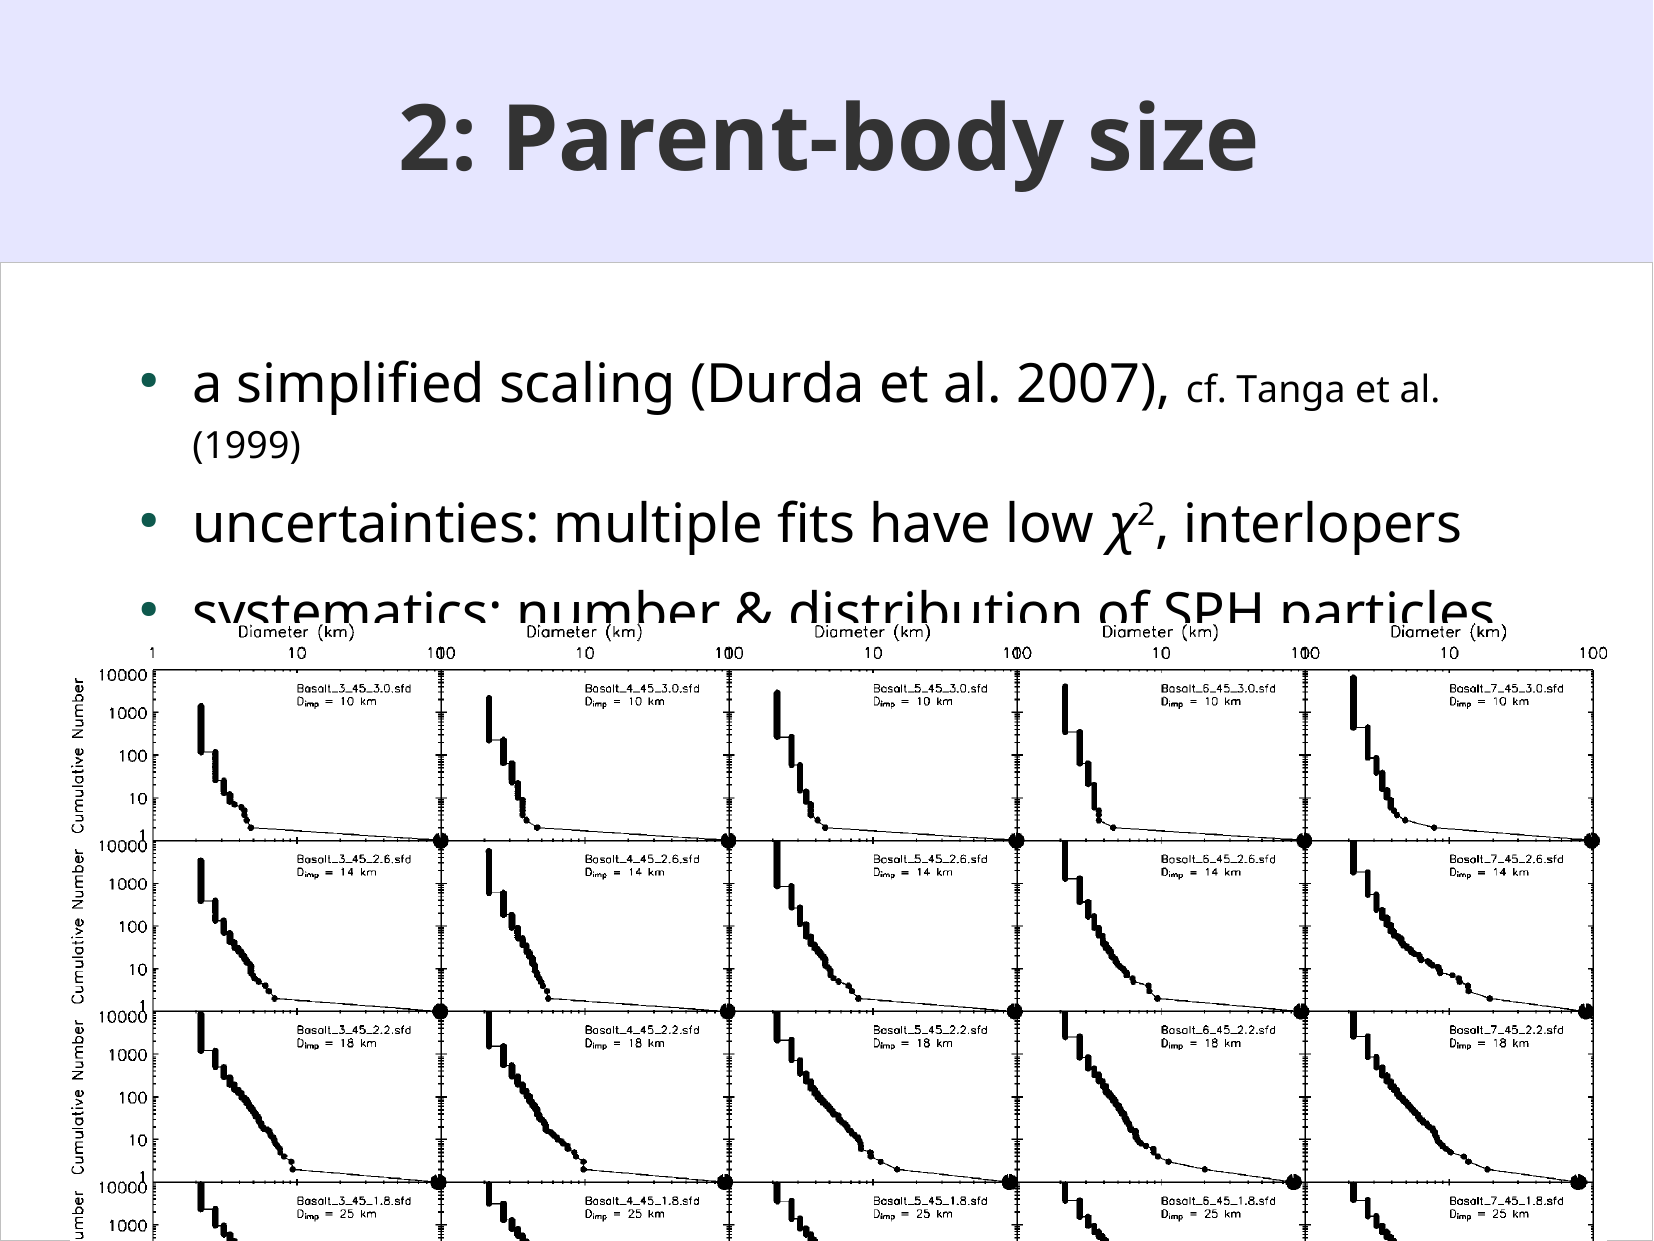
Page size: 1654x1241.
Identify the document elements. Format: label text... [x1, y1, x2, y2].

picture [70, 623, 1607, 1241]
title 2: Parent-body size [124, 31, 1536, 239]
list a simplified scaling (Durda et al. 2007), cf. Tanga et al. (1999) uncertainties: multiple fits have low χ2, interlopers systematics: number & distribution of SPH particles [121, 344, 1534, 623]
